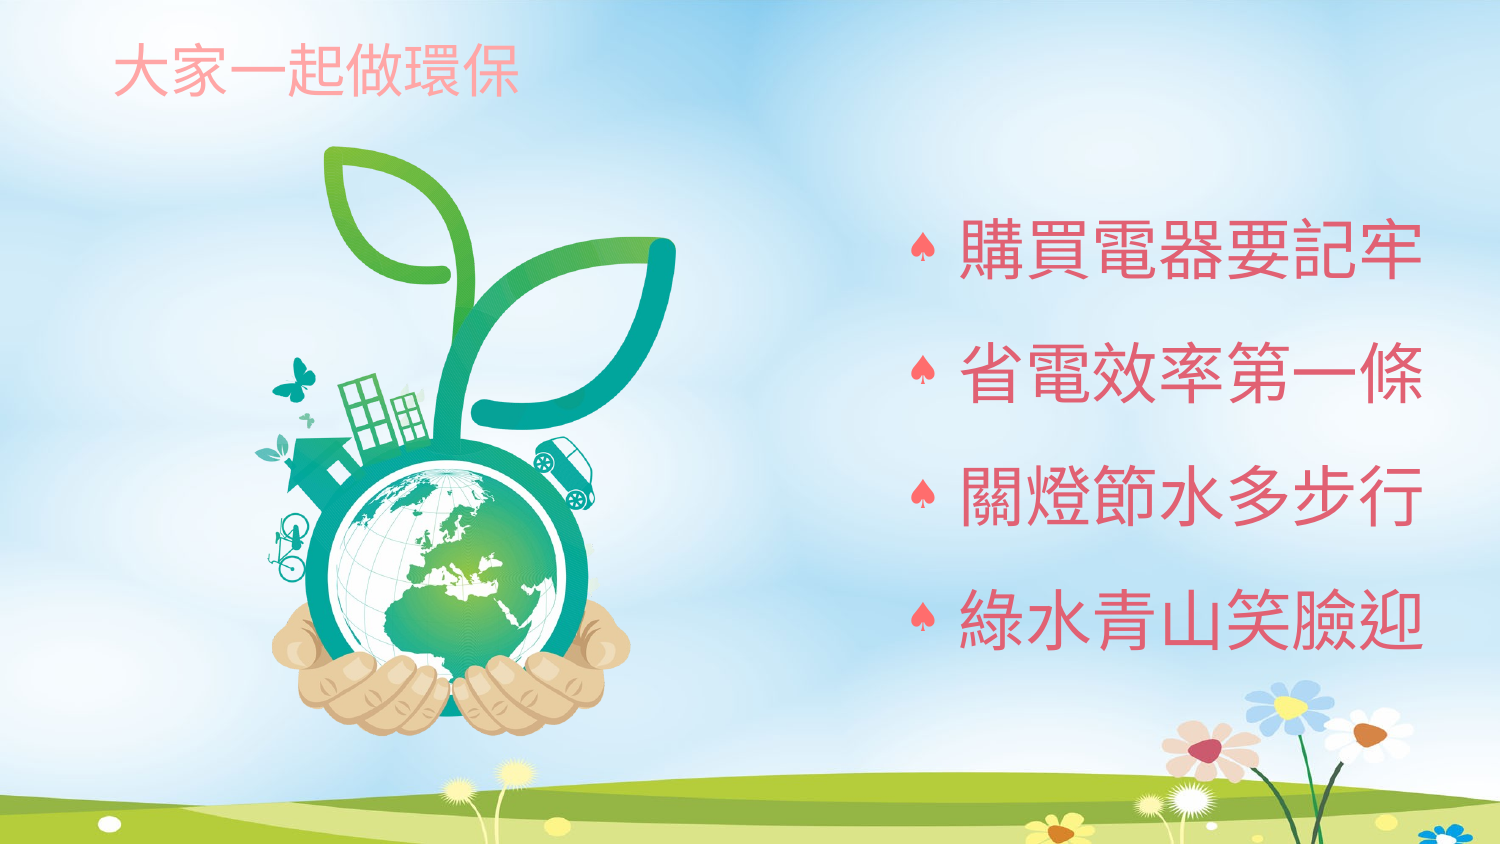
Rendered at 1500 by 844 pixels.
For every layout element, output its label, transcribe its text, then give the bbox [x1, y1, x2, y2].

title 大家一起做環保 [104, 41, 529, 178]
list 購買電器要記牢 省電效率第一條 關燈節水多步行 綠水青山笑臉迎 [887, 197, 1449, 687]
picture [0, 0, 1500, 844]
